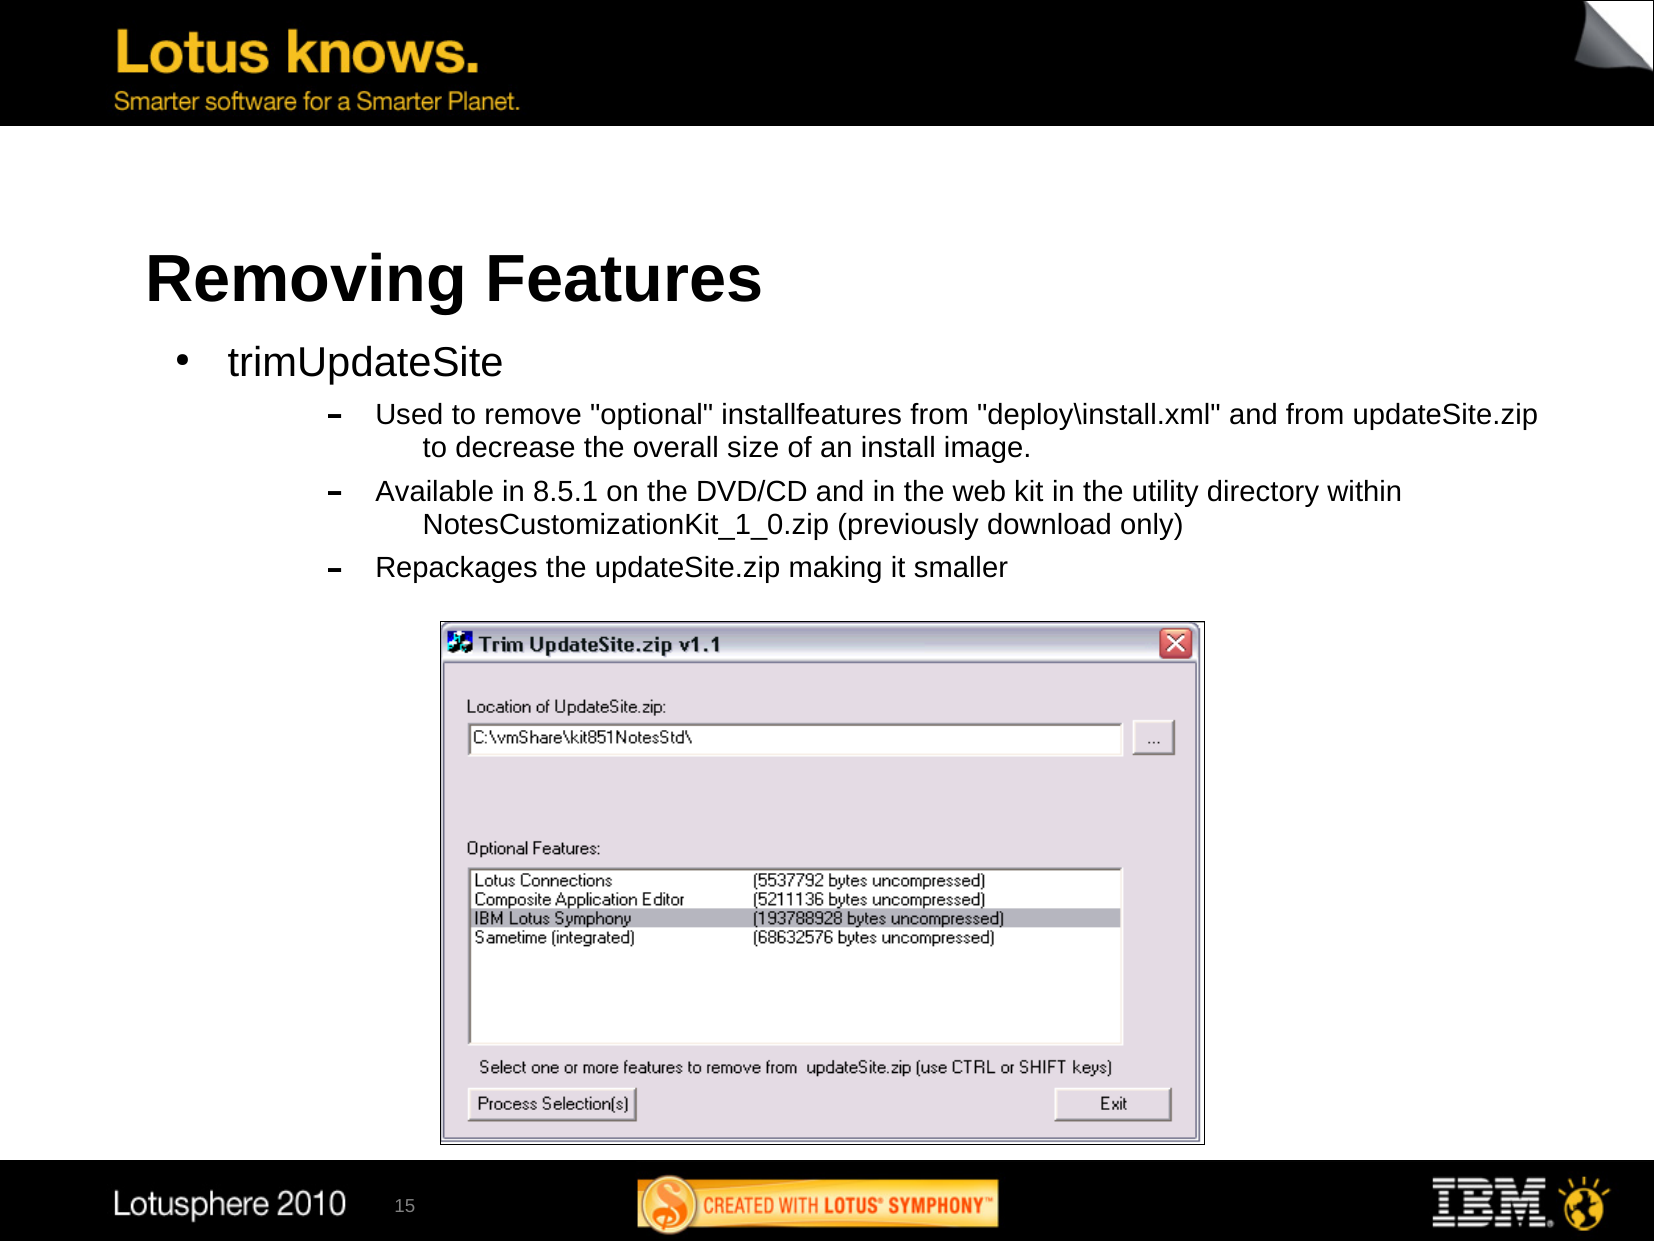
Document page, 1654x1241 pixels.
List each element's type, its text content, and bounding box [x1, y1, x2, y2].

list trimUpdateSite Used to remove "optional" installfeatures from "deploy\install.xml" and from updateSite.zip to decrease the overall size of an install image. Available in 8.5.1 on the DVD/CD and in the web kit in the utility directory within NotesCustomizationKit_1_0.zip (previously download only) Repackages the updateSite.zip making it smaller [139, 338, 1552, 623]
picture [440, 621, 1205, 1145]
picture [1, 1161, 1653, 1241]
picture [1, 1, 1653, 125]
title Removing Features [145, 144, 1513, 316]
